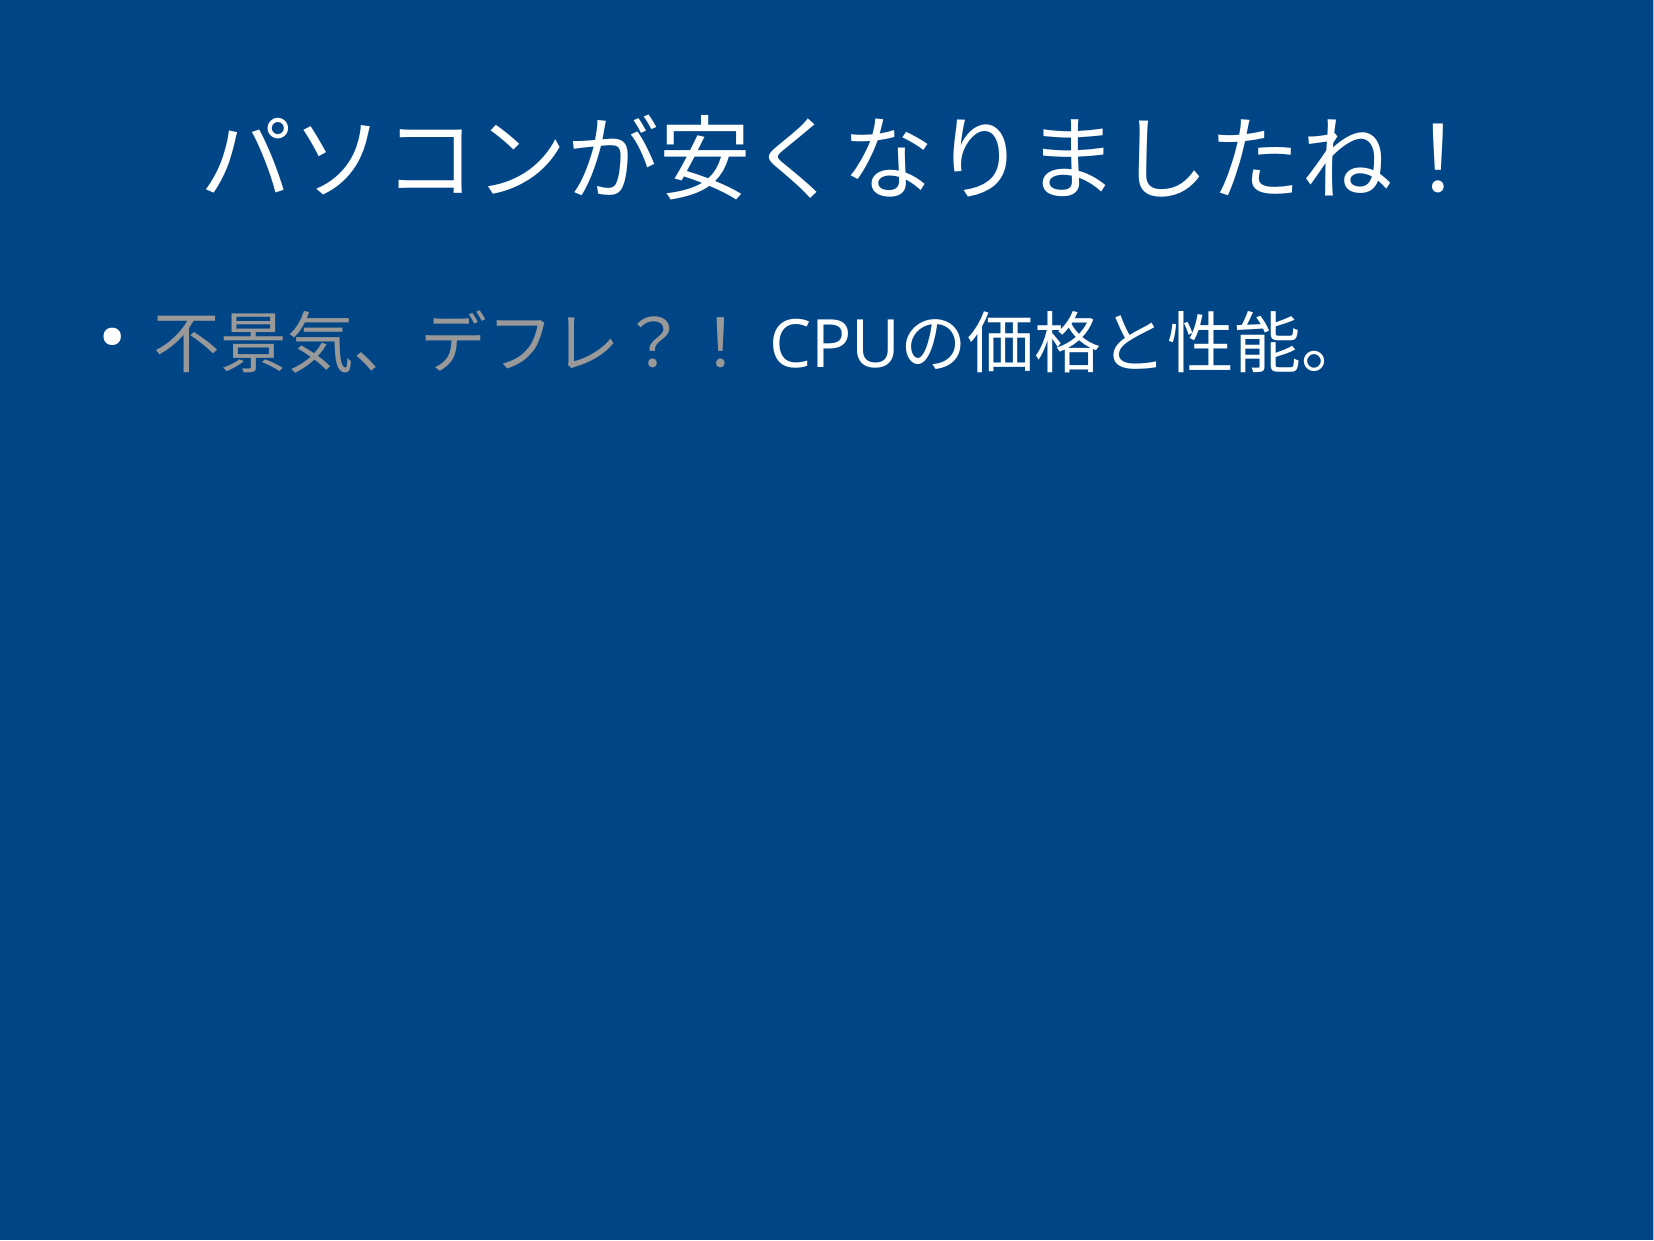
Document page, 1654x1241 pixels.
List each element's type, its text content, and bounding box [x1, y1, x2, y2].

list 不景気、デフレ？！ CPUの価格と性能。 [82, 290, 1565, 443]
title パソコンが安くなりましたね！ [82, 56, 1571, 250]
